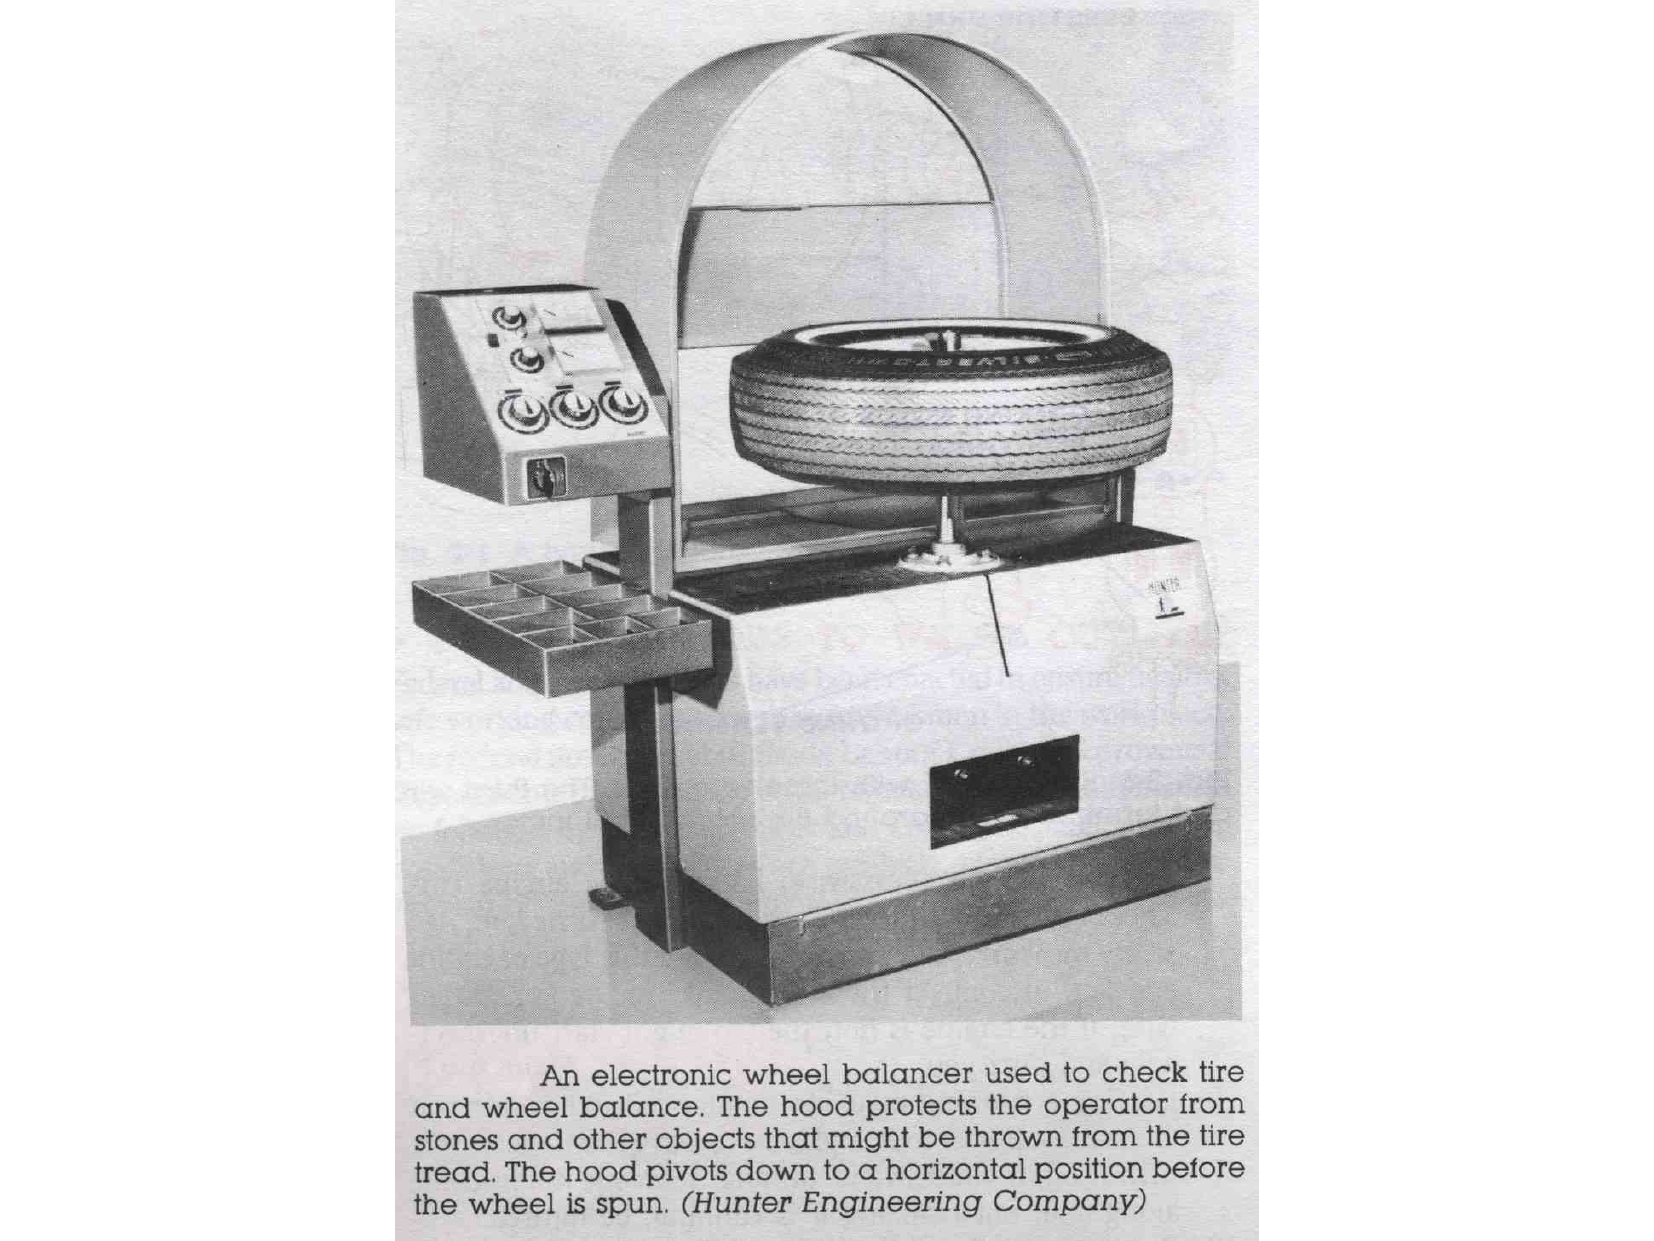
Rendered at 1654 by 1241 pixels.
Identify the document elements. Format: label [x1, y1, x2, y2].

picture [395, 0, 1259, 1241]
